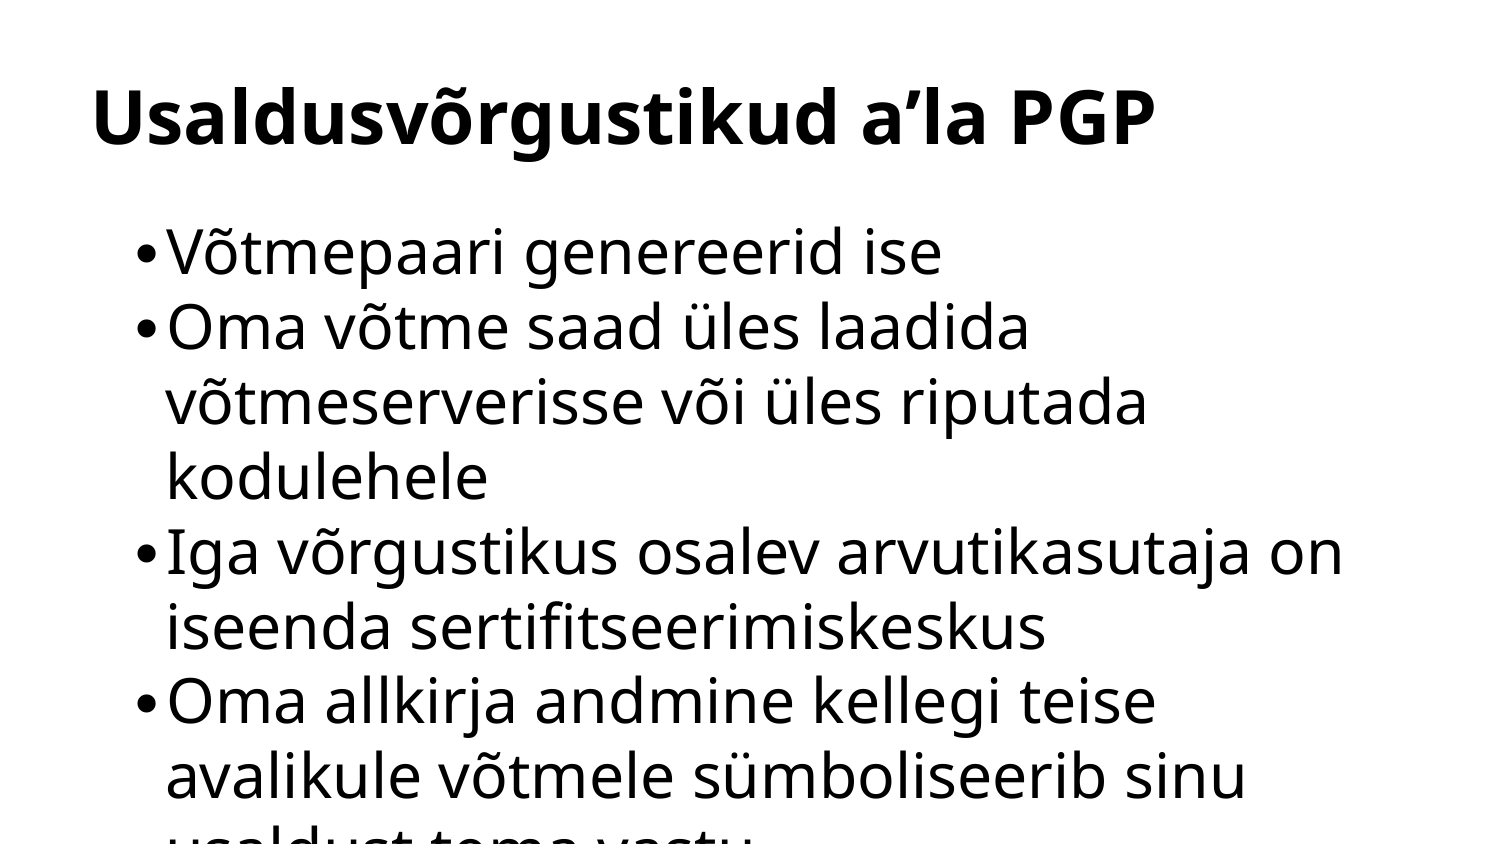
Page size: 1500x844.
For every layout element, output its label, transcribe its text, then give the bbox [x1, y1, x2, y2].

title Usaldusvõrgustikud a’la PGP [75, 33, 1425, 175]
list Võtmepaari genereerid ise Oma võtme saad üles laadida võtmeserverisse või üles riputada kodulehele Iga võrgustikus osalev arvutikasutaja on iseenda sertifitseerimiskeskus Oma allkirja andmine kellegi teise avalikule võtmele sümboliseerib sinu usaldust tema vastu [75, 196, 1425, 808]
